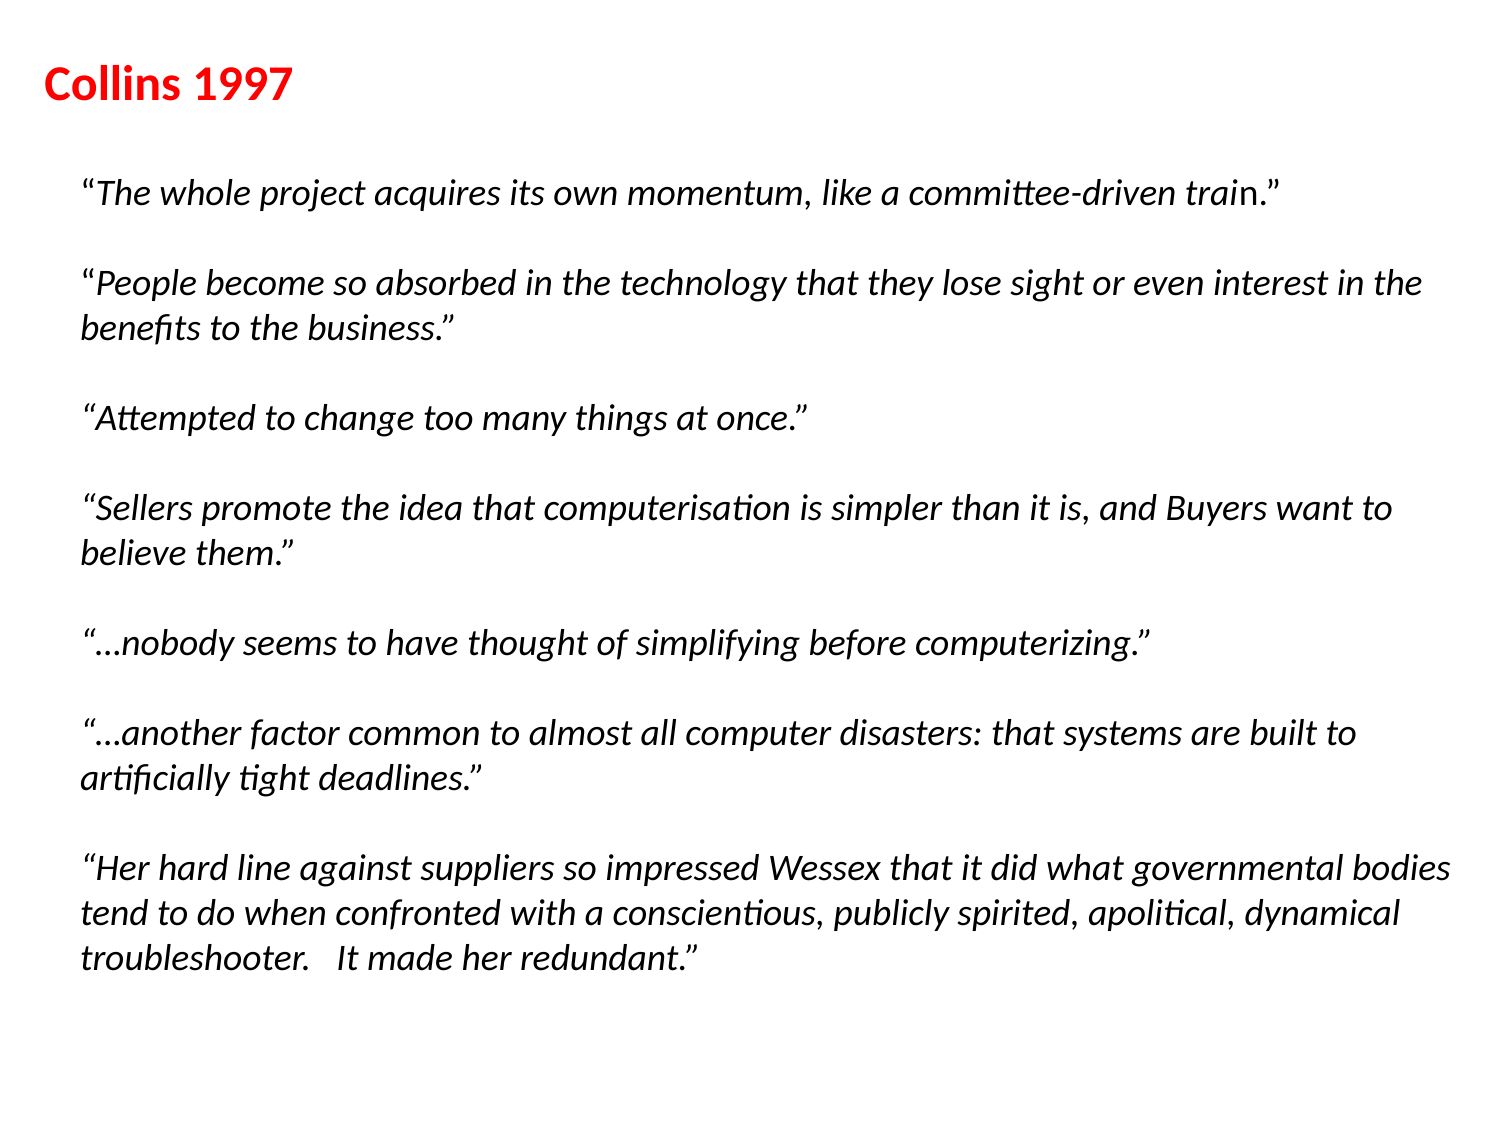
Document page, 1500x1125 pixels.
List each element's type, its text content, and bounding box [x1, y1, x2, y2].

text_box “The whole project acquires its own momentum, like a committee-driven train.” “People become so absorbed in the technology that they lose sight or even interest in the benefits to the business.” “Attempted to change too many things at once.” “Sellers promote the idea that computerisation is simpler than it is, and Buyers want to believe them.” “…nobody seems to have thought of simplifying before computerizing.” “…another factor common to almost all computer disasters: that systems are built to artificially tight deadlines.” “Her hard line against suppliers so impressed Wessex that it did what governmental bodies tend to do when confronted with a conscientious, publicly spirited, apolitical, dynamical troubleshooter. It made her redundant.” [64, 160, 1483, 1040]
text_box Collins 1997 [29, 42, 1483, 210]
